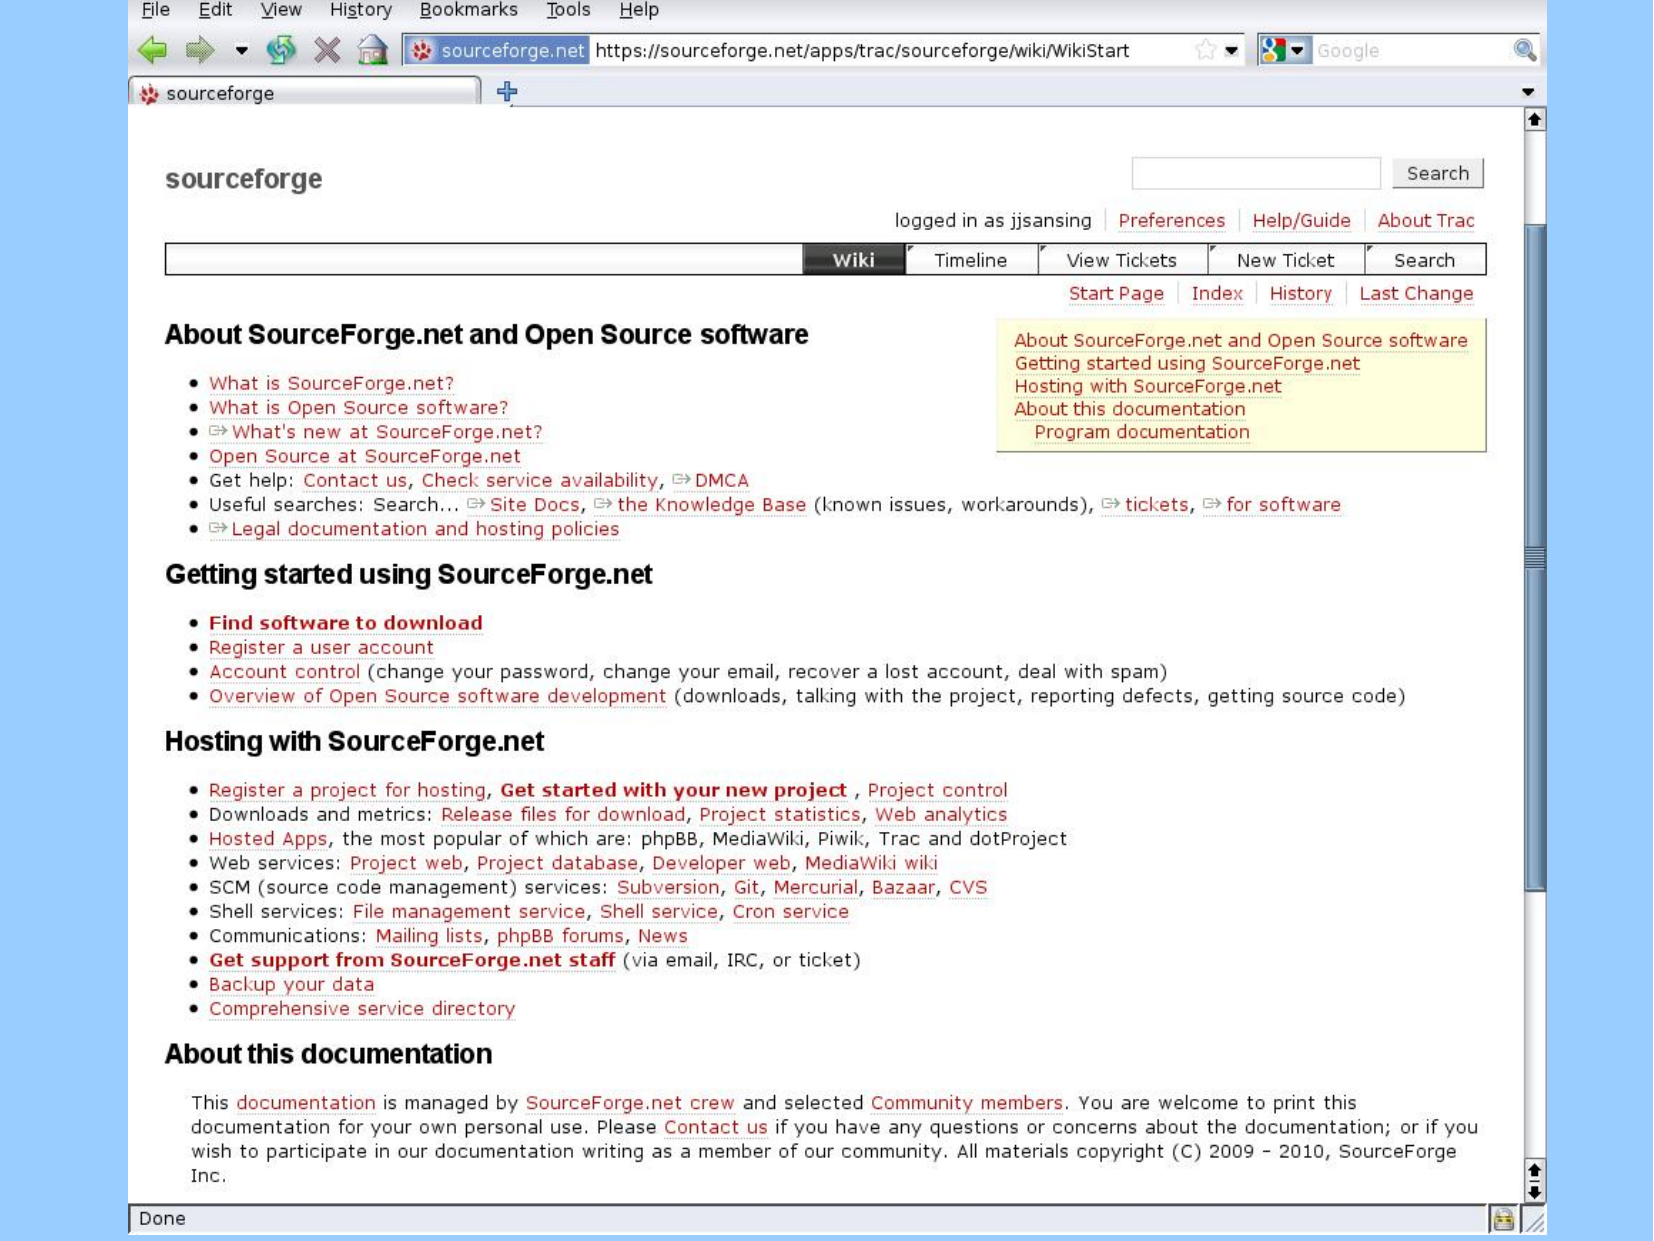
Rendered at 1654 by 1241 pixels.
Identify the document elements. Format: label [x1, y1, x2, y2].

picture [128, 0, 1547, 1235]
